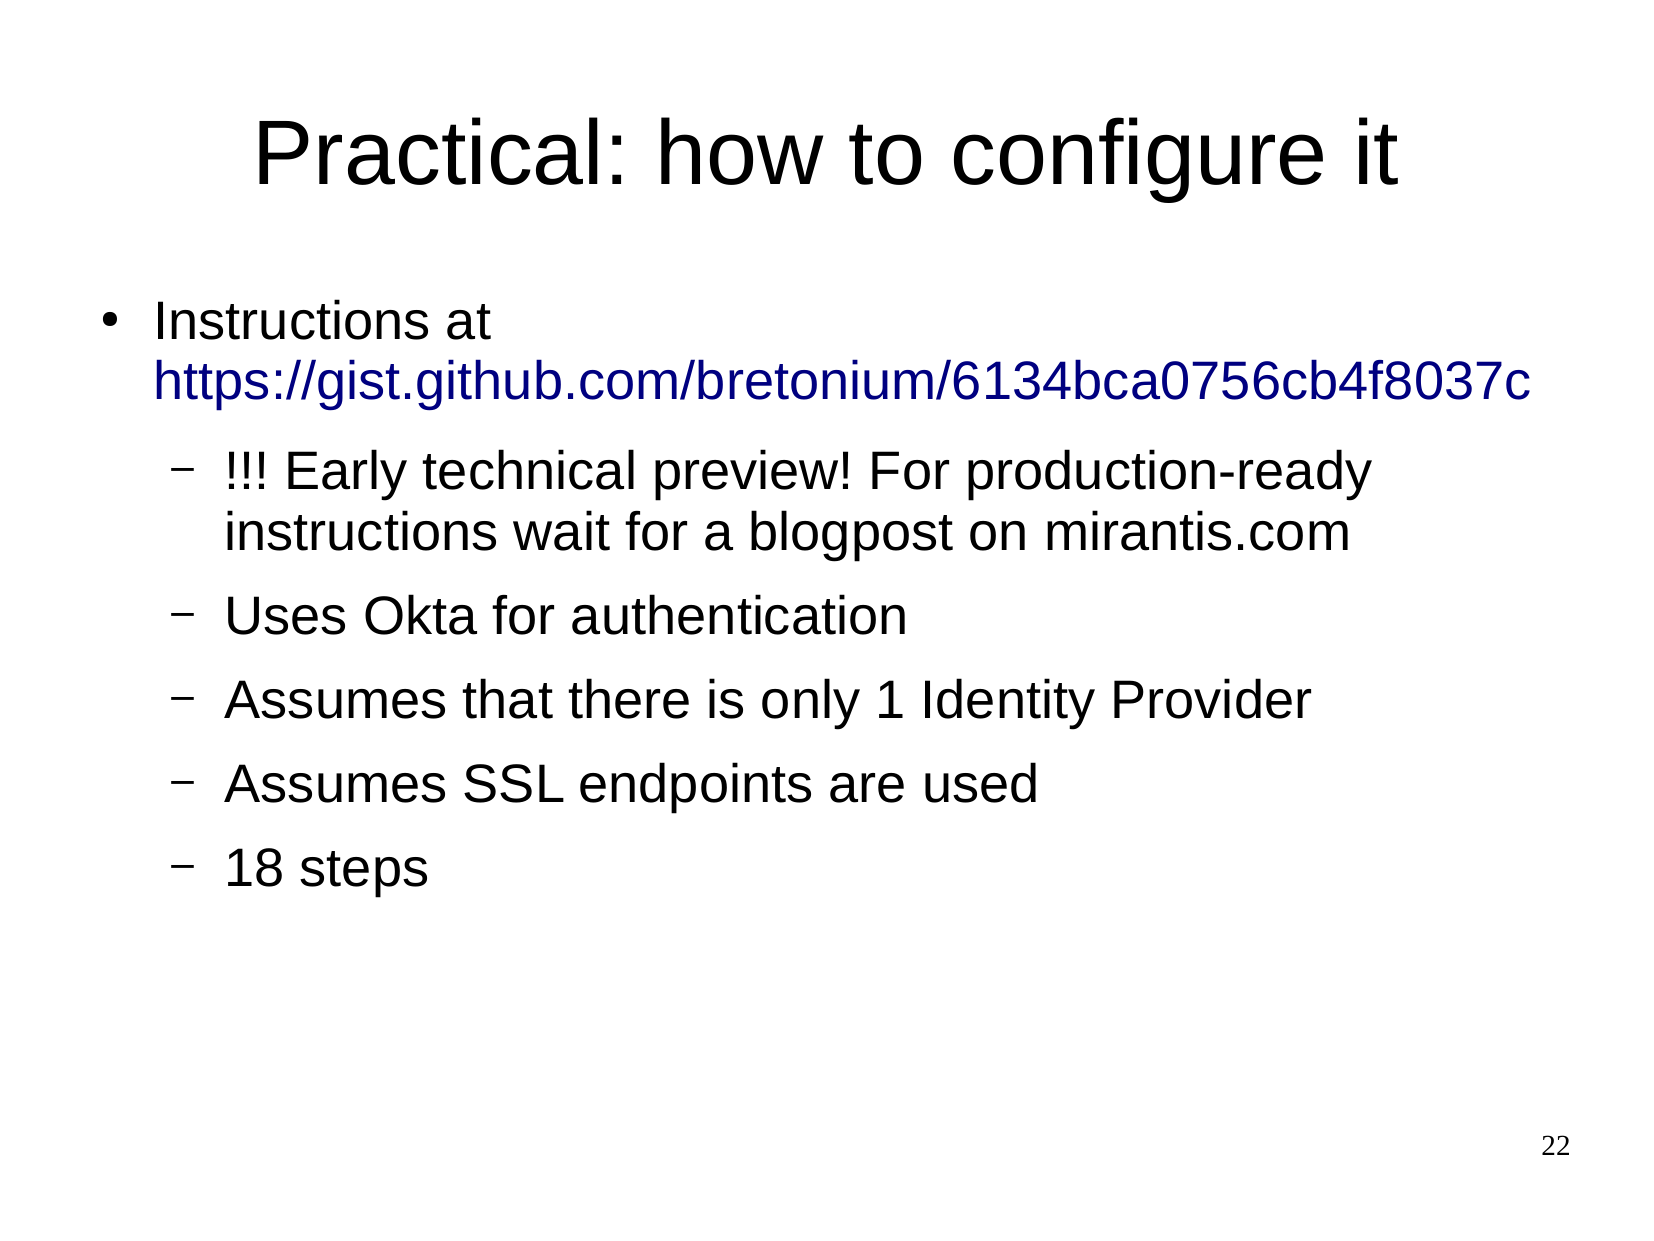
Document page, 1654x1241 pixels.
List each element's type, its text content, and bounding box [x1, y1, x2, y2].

list Instructions at https://gist.github.com/bretonium/6134bca0756cb4f8037c !!! Early technical preview! For production-ready instructions wait for a blogpost on mirantis.com Uses Okta for authentication Assumes that there is only 1 Identity Provider Assumes SSL endpoints are used 18 steps [82, 290, 1571, 1010]
title Practical: how to configure it [82, 49, 1571, 257]
